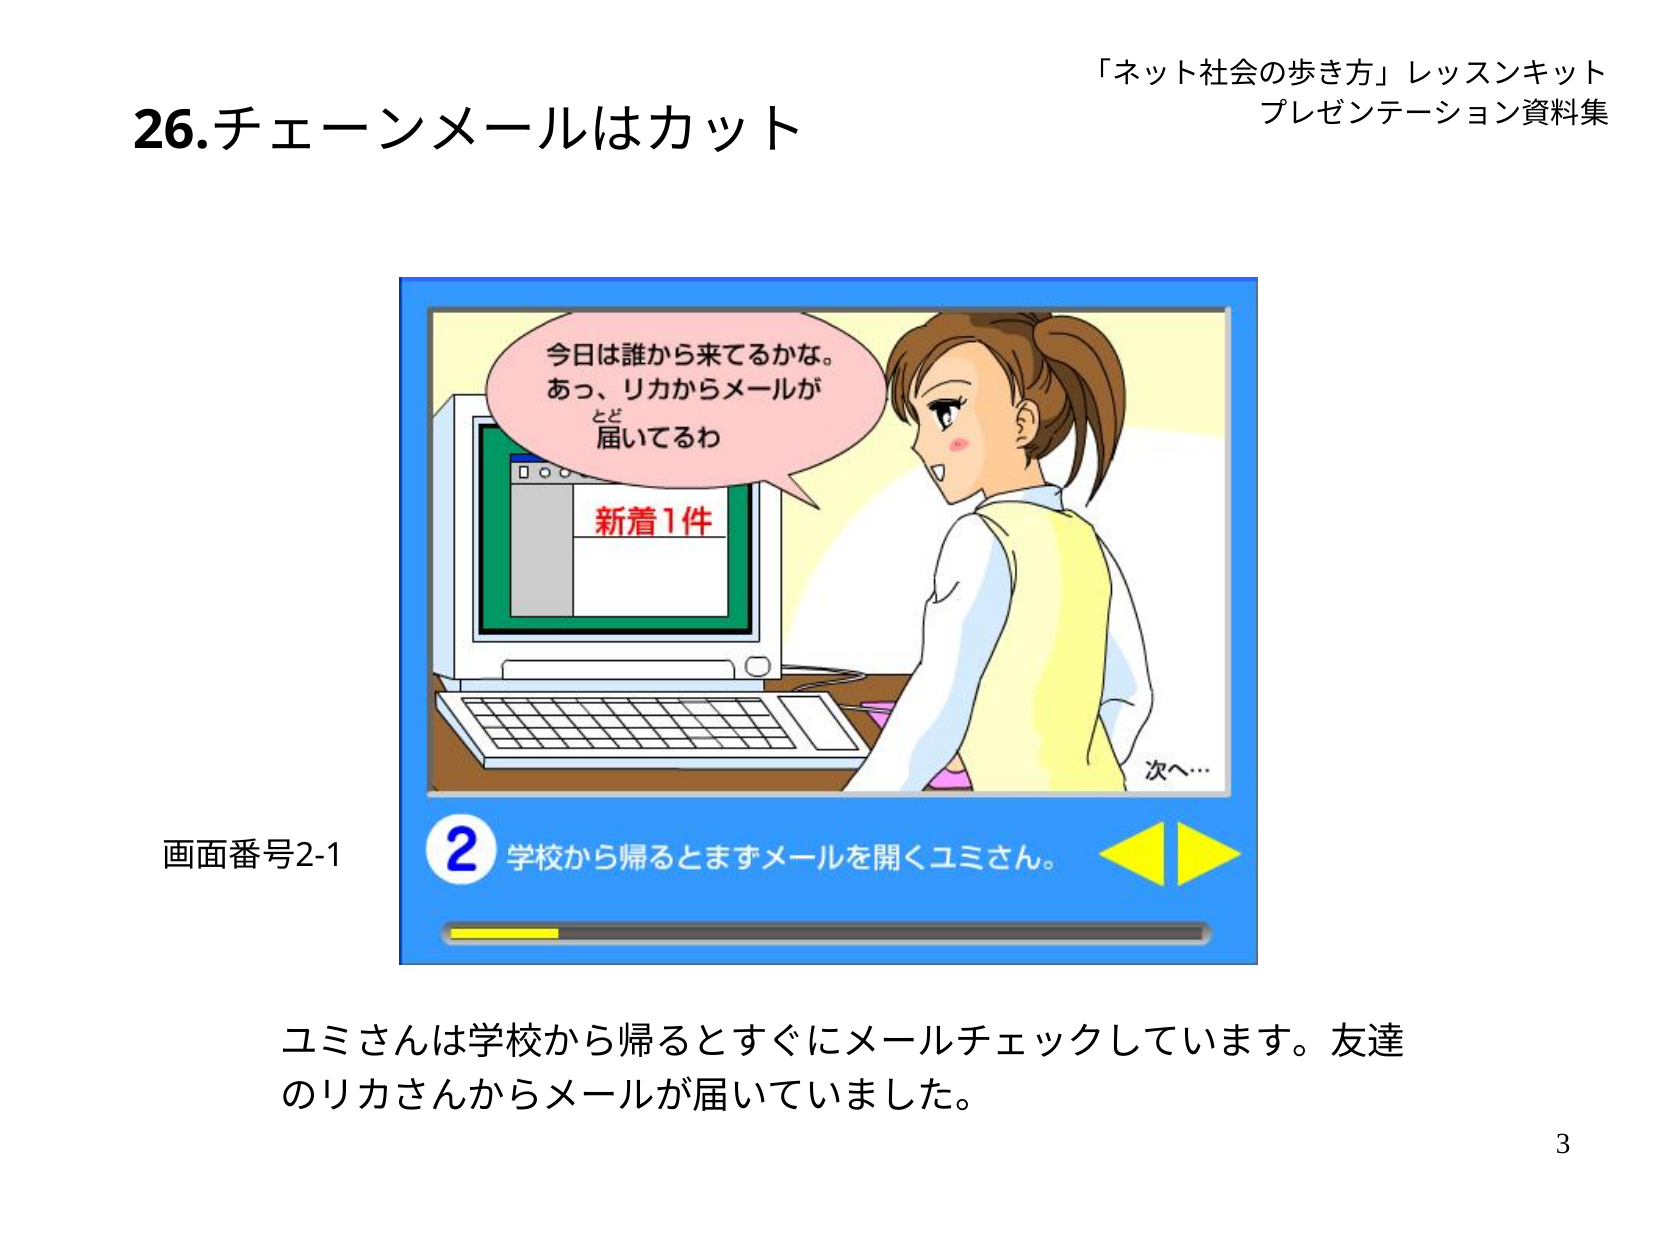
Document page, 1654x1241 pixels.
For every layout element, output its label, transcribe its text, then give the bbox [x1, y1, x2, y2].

text_box 「ネット社会の歩き方」レッスンキット プレゼンテーション資料集 [1062, 44, 1625, 139]
text_box 26.チェーンメールはカット [118, 88, 1241, 169]
text_box 画面番号2-1 [147, 826, 384, 882]
text_box ユミさんは学校から帰るとすぐにメールチェックしています。友達のリカさんからメールが届いていました。 [265, 1003, 1447, 1128]
picture [399, 277, 1258, 965]
